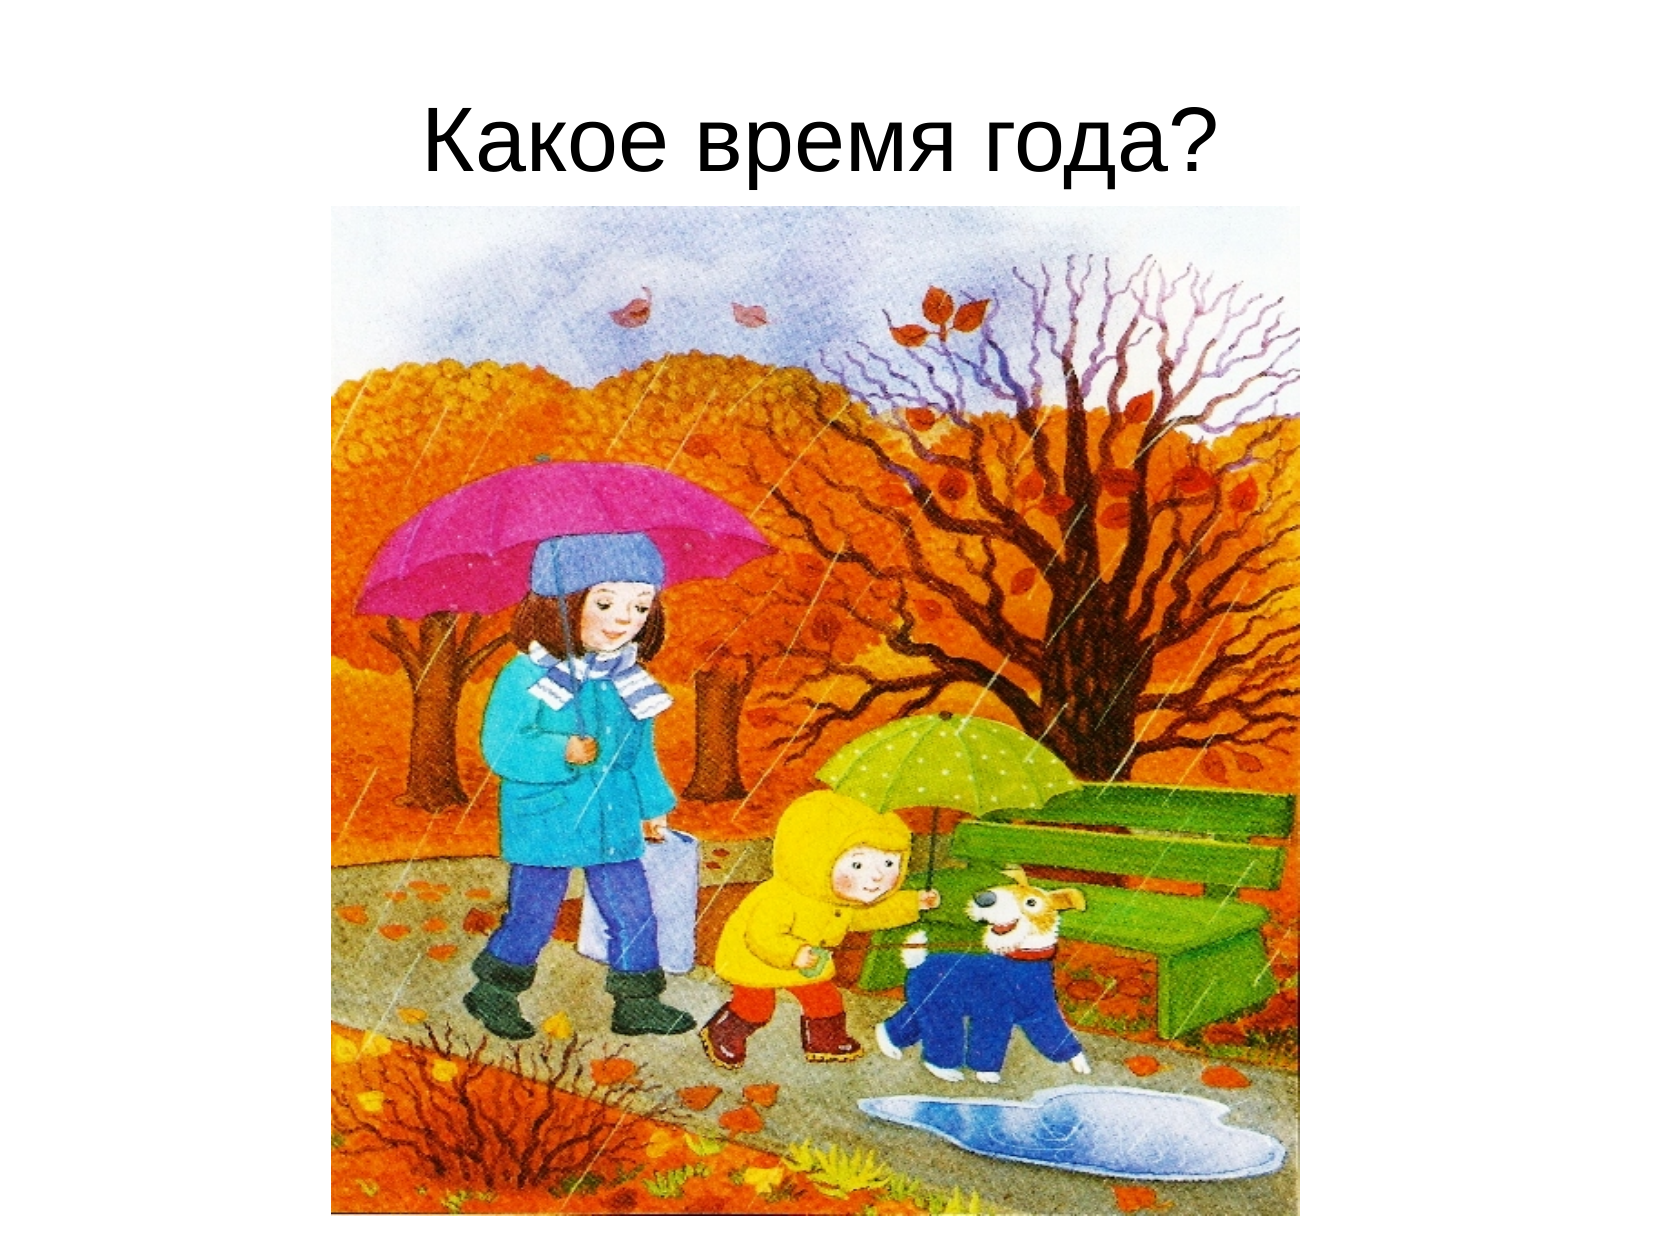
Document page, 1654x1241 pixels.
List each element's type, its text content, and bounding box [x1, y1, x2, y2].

picture [331, 206, 1300, 1217]
title Какое время года? [76, 43, 1565, 237]
